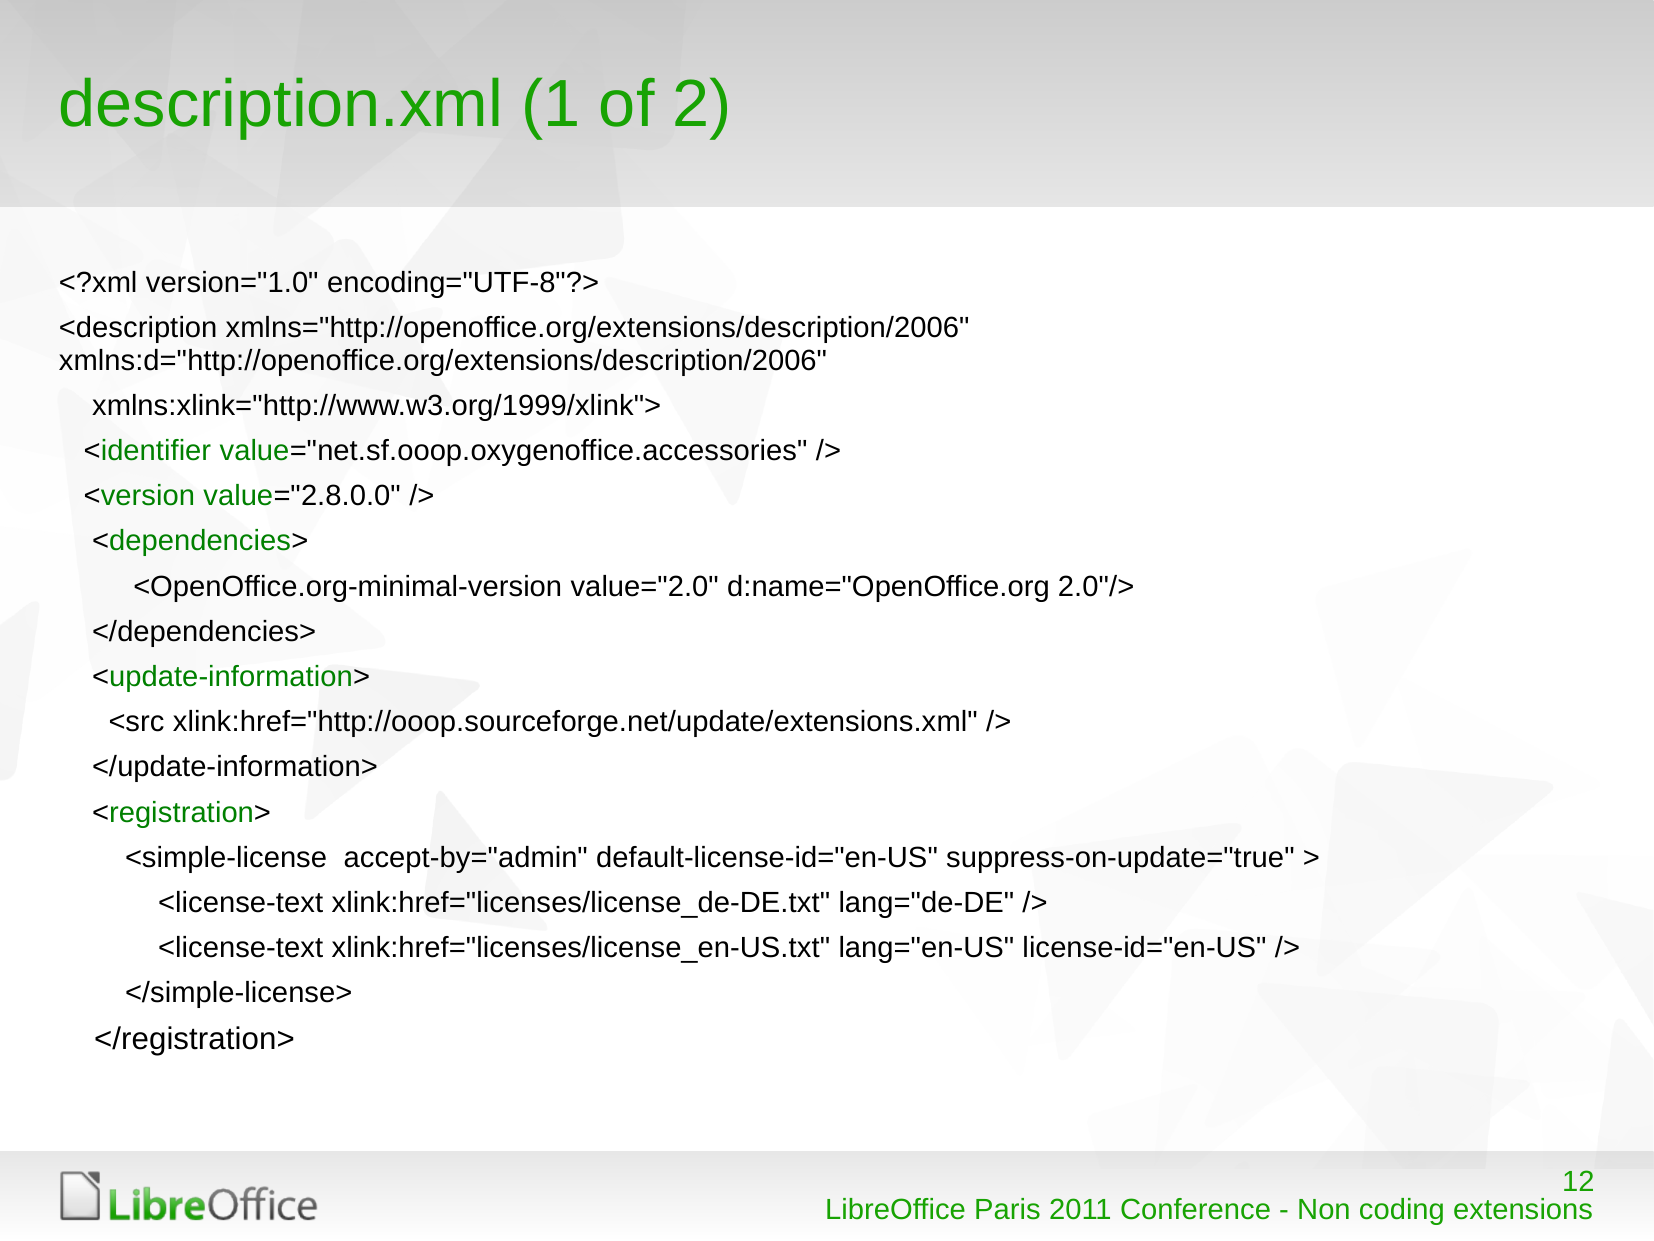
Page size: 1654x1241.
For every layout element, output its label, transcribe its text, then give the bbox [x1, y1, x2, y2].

picture [0, 0, 783, 931]
picture [41, 1152, 337, 1240]
list <?xml version="1.0" encoding="UTF-8"?> <description xmlns="http://openoffice.org/extensions/description/2006" xmlns:d="http://openoffice.org/extensions/description/2006" xmlns:xlink="http://www.w3.org/1999/xlink"> <identifier value="net.sf.ooop.oxygenoffice.accessories" /> <version value="2.8.0.0" /> <dependencies> <OpenOffice.org-minimal-version value="2.0" d:name="OpenOffice.org 2.0"/> </dependencies> <update-information> <src xlink:href="http://ooop.sourceforge.net/update/extensions.xml" /> </update-information> <registration> <simple-license accept-by="admin" default-license-id="en-US" suppress-on-update="true" > <license-text xlink:href="licenses/license_de-DE.txt" lang="de-DE" /> <license-text xlink:href="licenses/license_en-US.txt" lang="en-US" license-id="en-US" /> </simple-license> </registration> [59, 265, 1595, 1070]
title description.xml (1 of 2) [59, 29, 1595, 178]
picture [915, 548, 1654, 1169]
